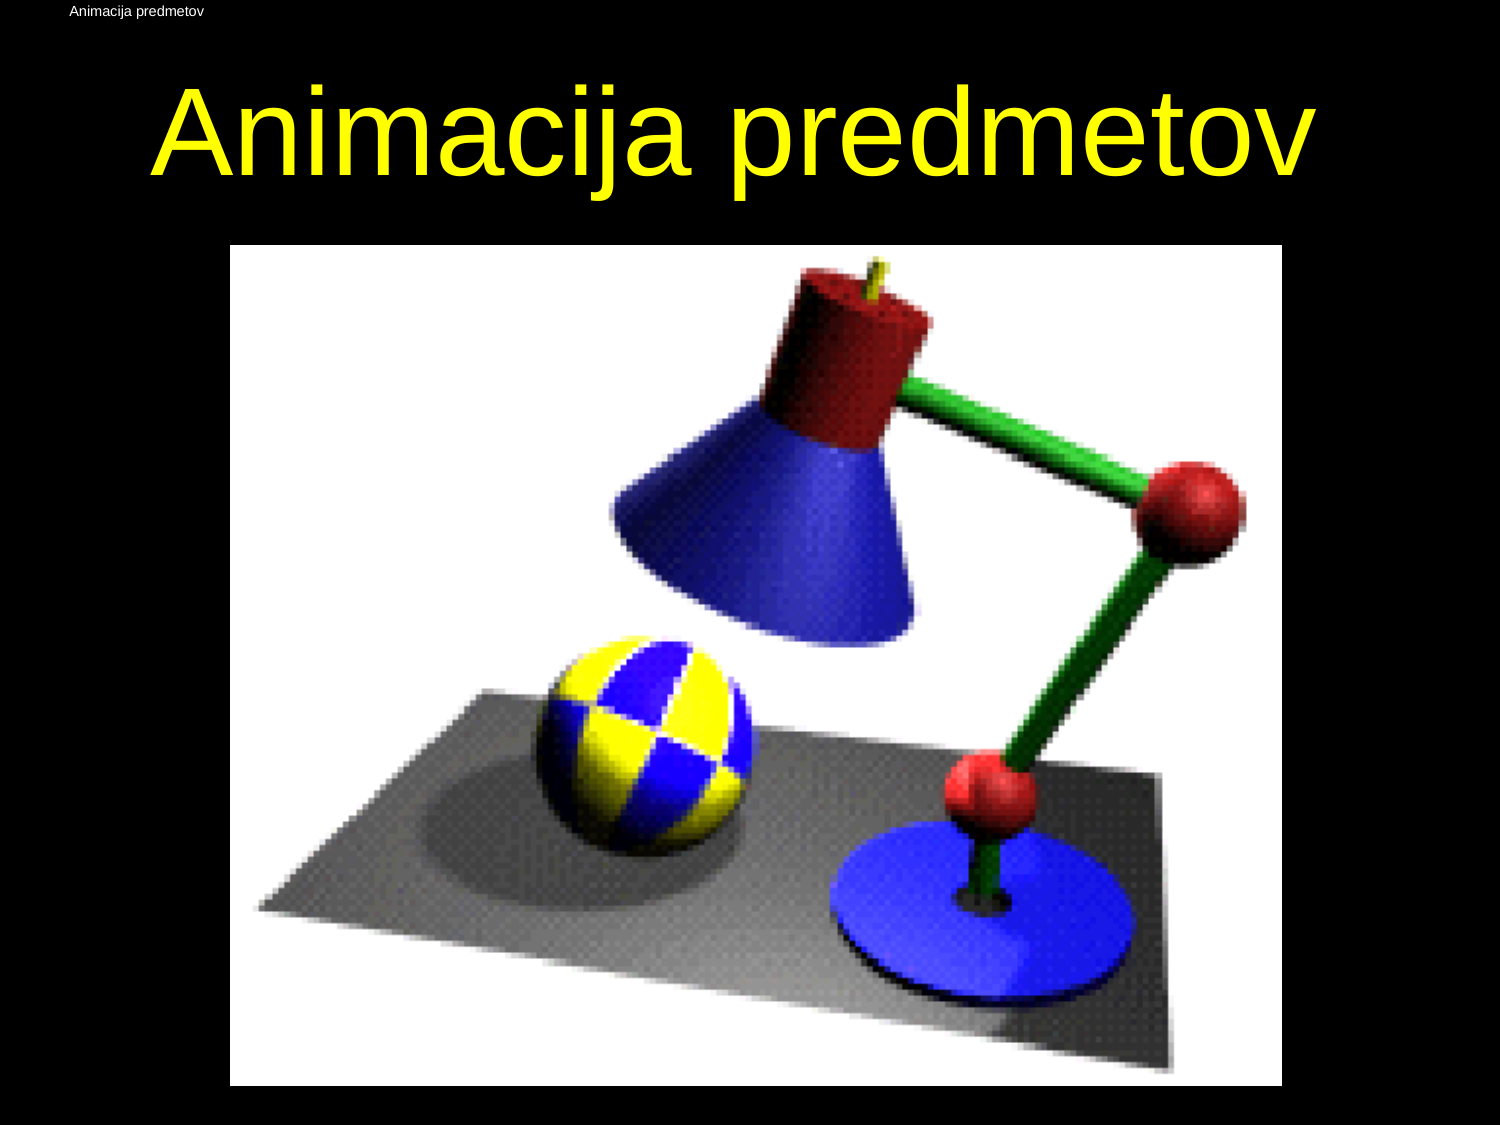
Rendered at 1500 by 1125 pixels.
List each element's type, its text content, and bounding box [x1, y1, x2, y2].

picture [230, 245, 1282, 1086]
title Animacija predmetov [0, 0, 274, 28]
text_box Animacija predmetov [135, 42, 1333, 209]
